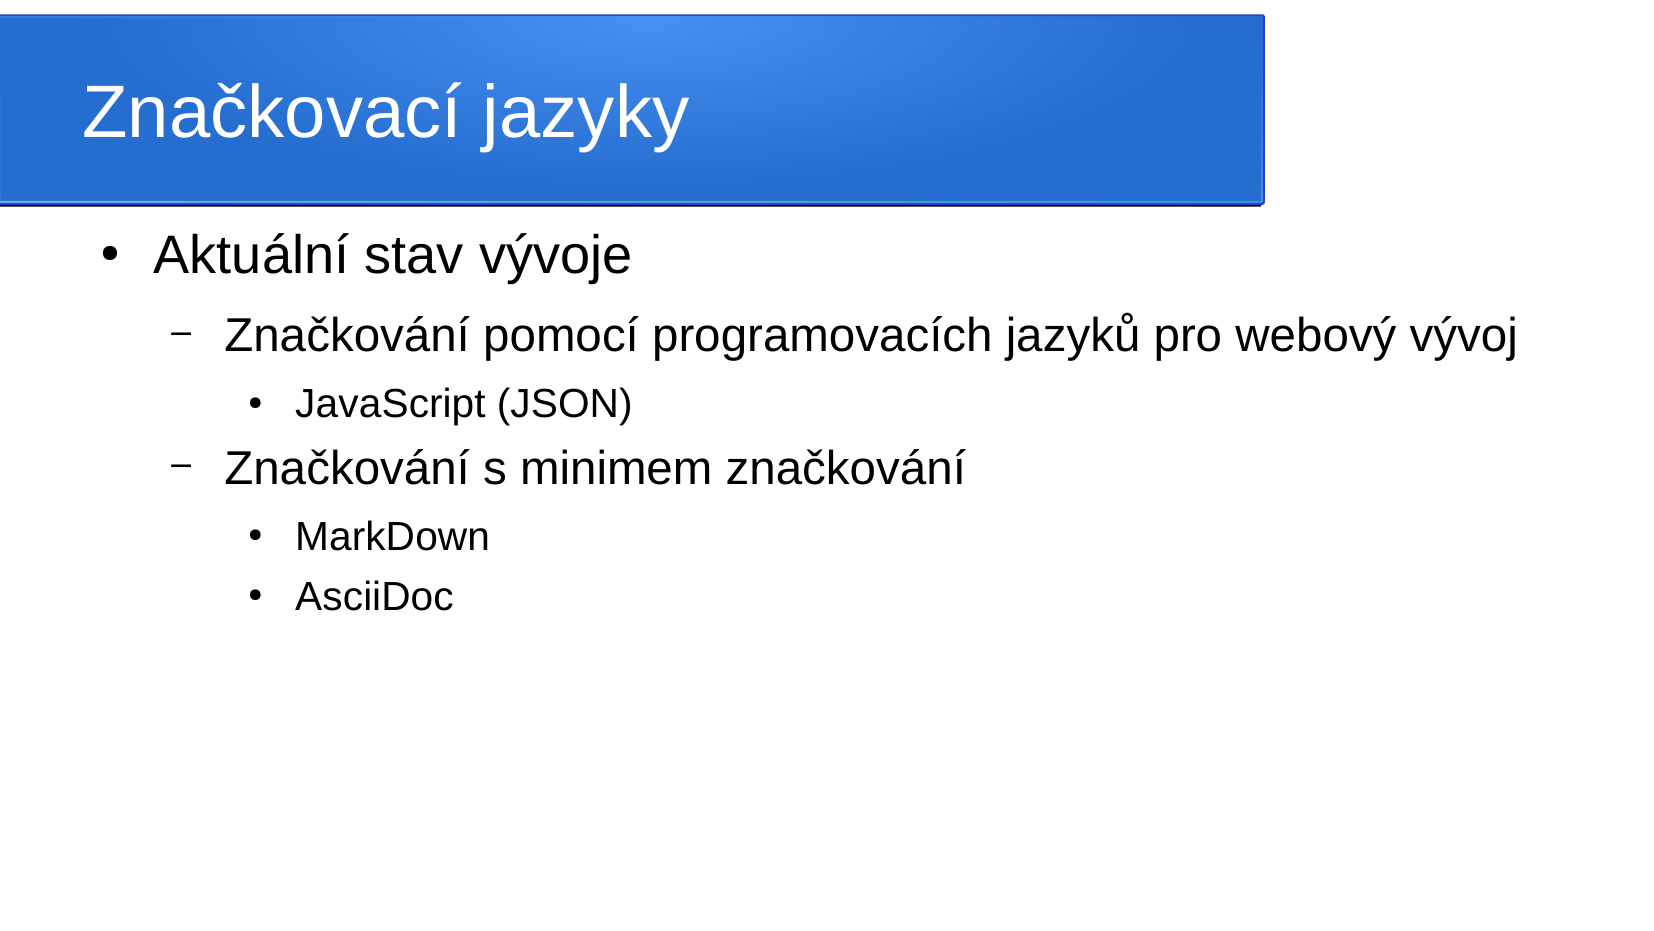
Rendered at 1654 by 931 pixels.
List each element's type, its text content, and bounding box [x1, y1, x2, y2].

title Značkovací jazyky [82, 35, 1235, 189]
list Aktuální stav vývoje Značkování pomocí programovacích jazyků pro webový vývoj JavaScript (JSON) Značkování s minimem značkování MarkDown AsciiDoc [82, 224, 1571, 764]
